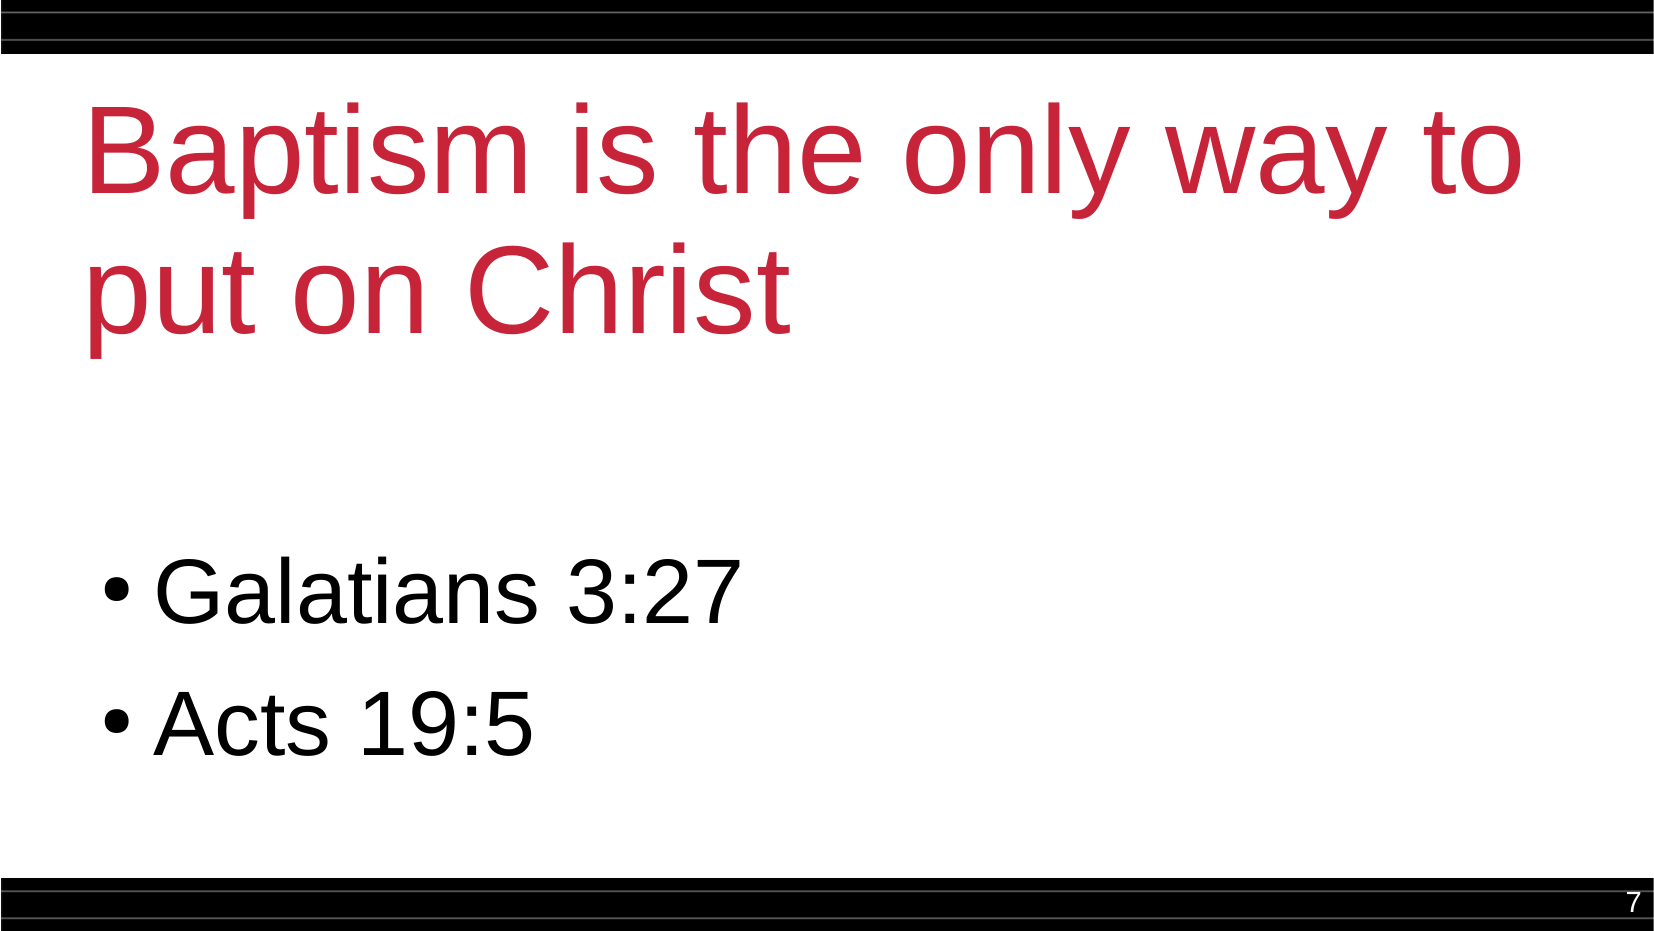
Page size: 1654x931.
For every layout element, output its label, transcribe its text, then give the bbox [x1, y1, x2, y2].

title Baptism is the only way to put on Christ [82, 80, 1571, 361]
picture [1, 0, 1654, 54]
list Galatians 3:27 Acts 19:5 [82, 436, 1571, 856]
picture [1, 878, 1654, 931]
